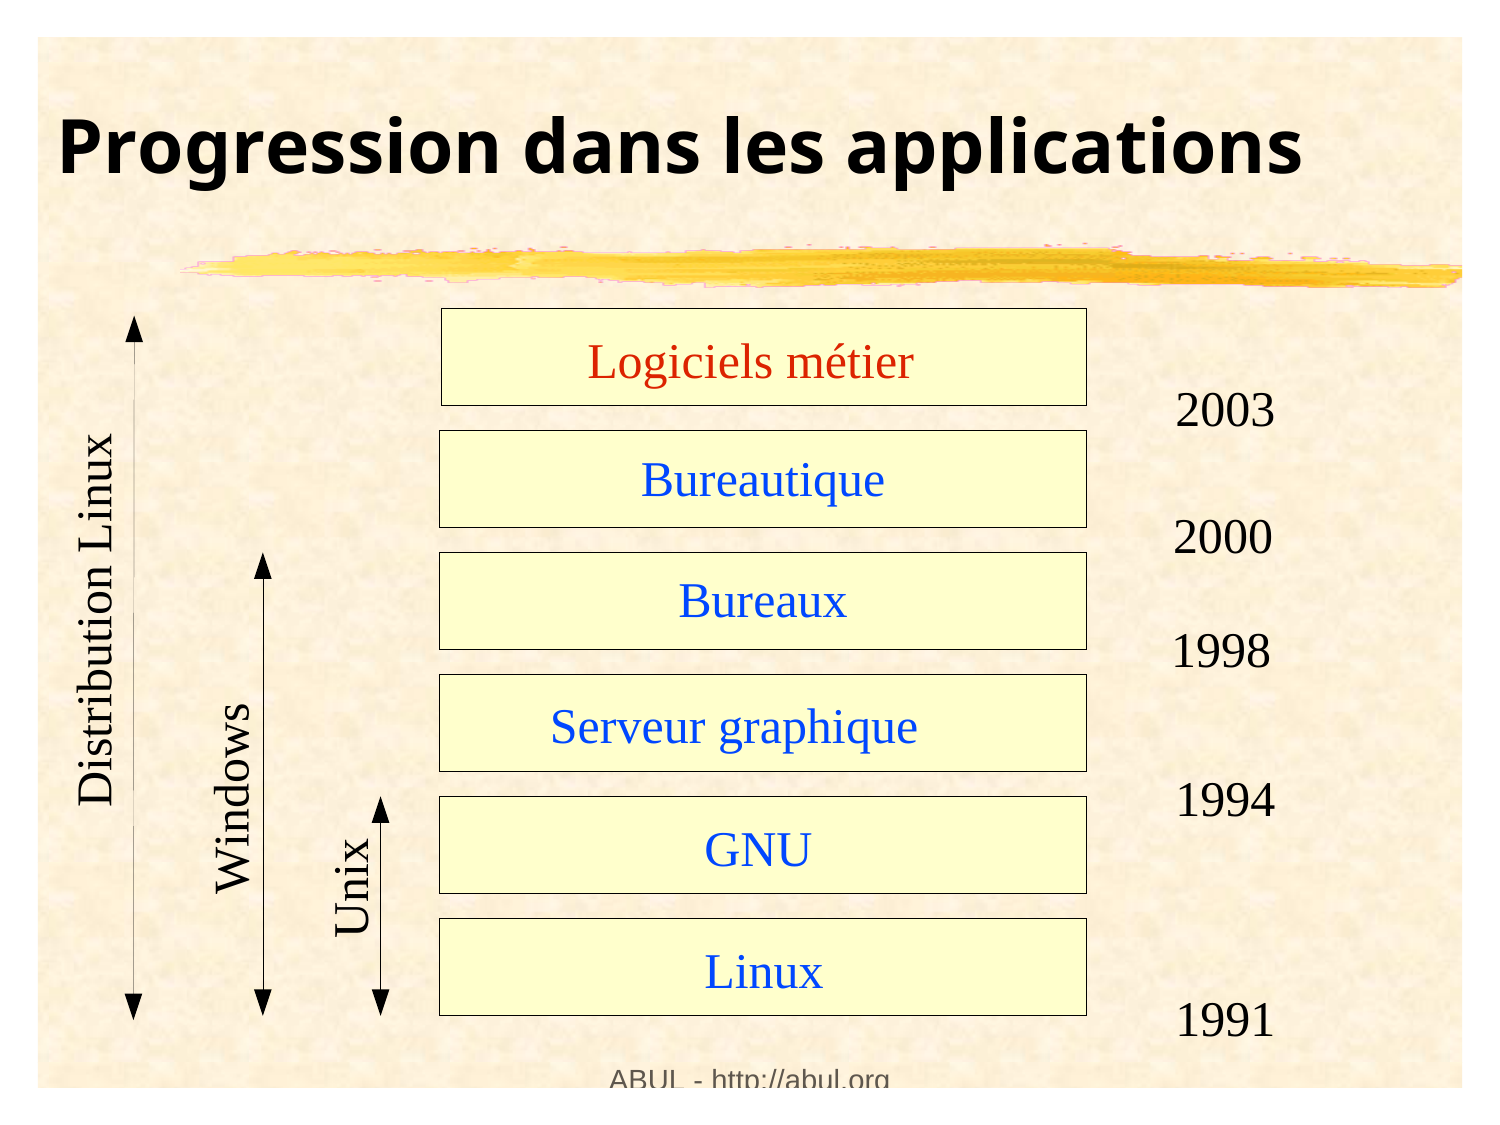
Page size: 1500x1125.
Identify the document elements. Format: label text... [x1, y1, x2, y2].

text_box Logiciels métier [587, 334, 990, 404]
text_box Unix [323, 813, 439, 939]
picture [37, 37, 1463, 1088]
text_box [439, 796, 1087, 894]
picture [716, 1076, 723, 1088]
text_box Distribution Linux [66, 378, 134, 808]
text_box GNU [704, 822, 819, 892]
text_box Windows [204, 651, 274, 895]
picture [633, 1072, 642, 1078]
text_box 2000 [1173, 508, 1298, 578]
text_box [439, 918, 1087, 1016]
picture [633, 1081, 643, 1088]
text_box 1991 [1175, 991, 1301, 1061]
text_box Bureautique [439, 430, 1087, 528]
picture [614, 1073, 621, 1082]
picture [852, 1076, 860, 1088]
title Progression dans les applications [56, 37, 1463, 251]
picture [748, 1076, 755, 1088]
text_box 1998 [1171, 623, 1296, 693]
text_box 1994 [1175, 771, 1301, 842]
text_box Linux [704, 944, 842, 1014]
text_box [439, 674, 1087, 772]
picture [878, 1076, 886, 1088]
text_box [441, 308, 1087, 406]
picture [806, 1076, 813, 1088]
text_box 2003 [1175, 381, 1301, 451]
picture [612, 1084, 624, 1088]
picture [732, 1076, 737, 1088]
picture [788, 1082, 795, 1088]
text_box Serveur graphique [549, 698, 1023, 769]
text_box Bureaux [439, 552, 1087, 650]
